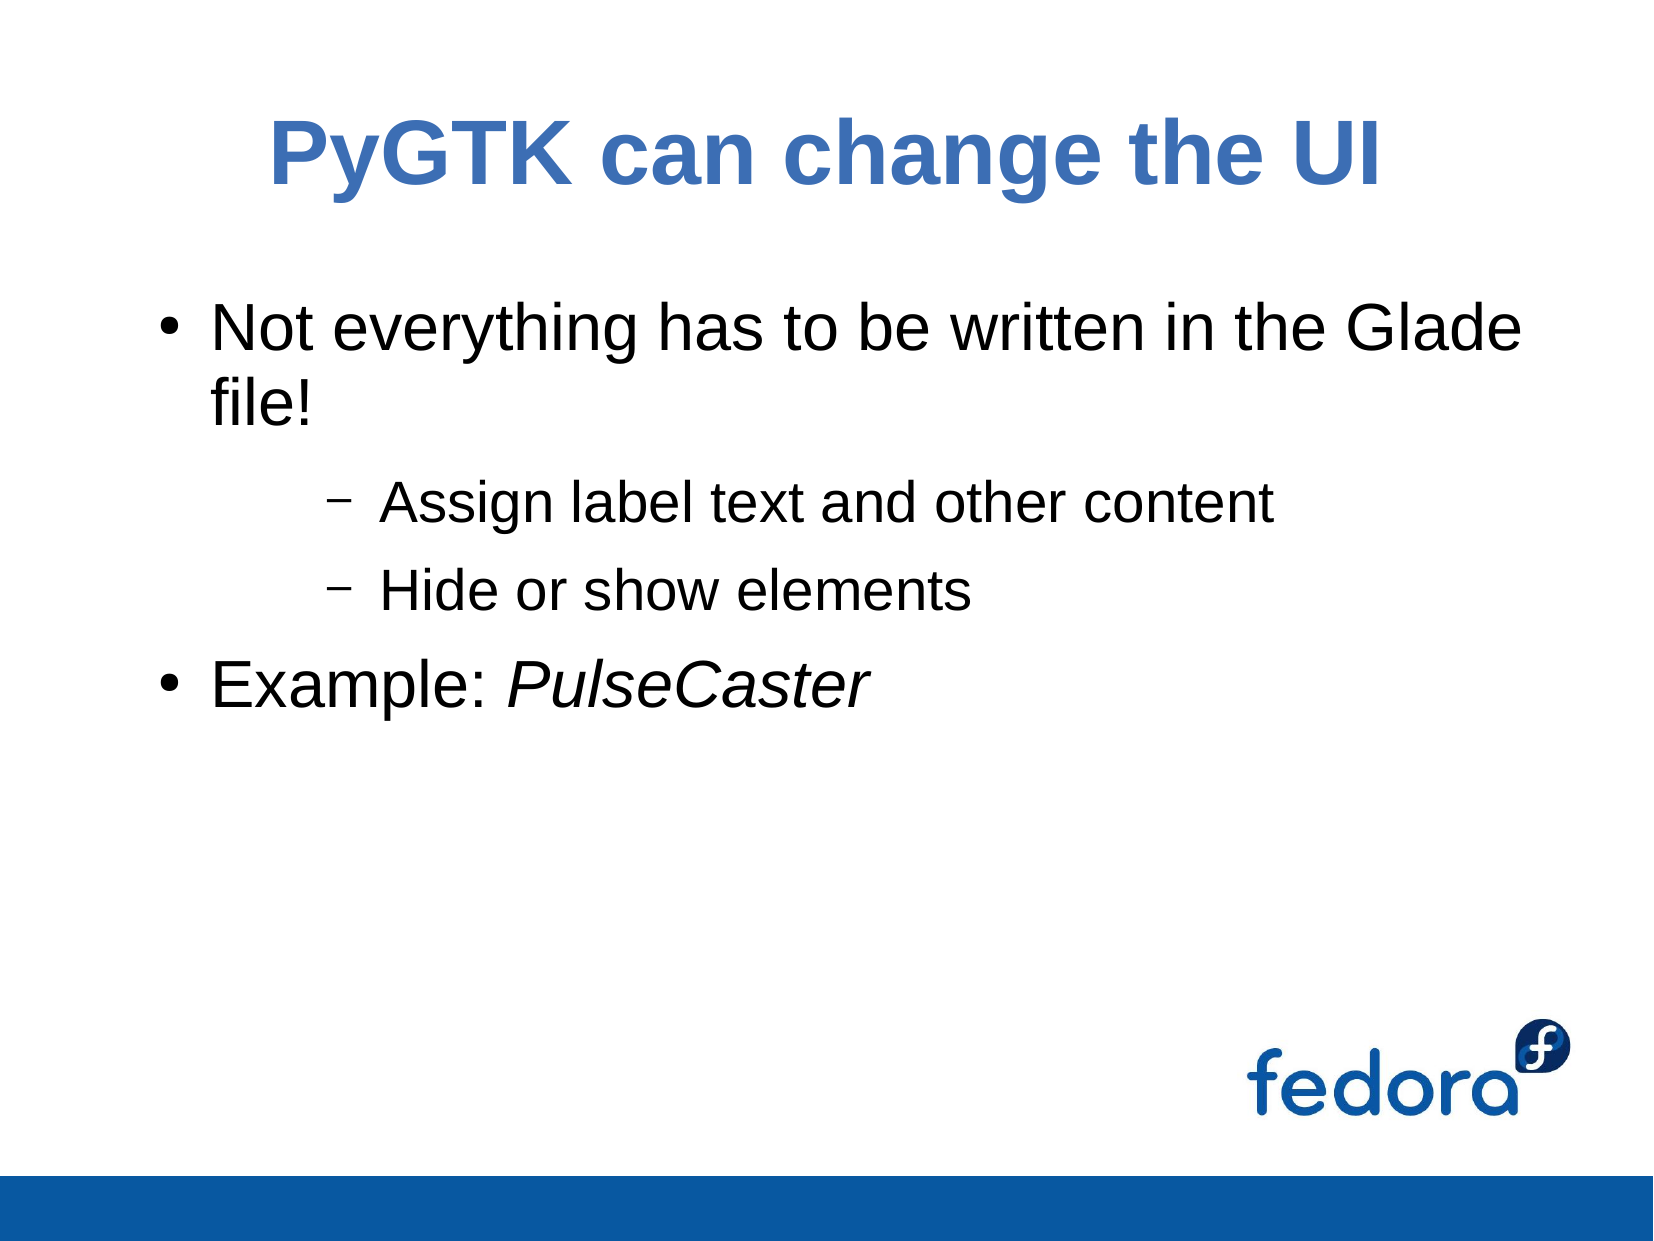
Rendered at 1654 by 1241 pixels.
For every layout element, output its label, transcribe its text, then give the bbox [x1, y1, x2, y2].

title PyGTK can change the UI [82, 49, 1571, 257]
list Not everything has to be written in the Glade file! Assign label text and other content Hide or show elements Example: PulseCaster [82, 290, 1571, 1109]
picture [0, 1176, 1653, 1241]
picture [1237, 1010, 1576, 1125]
